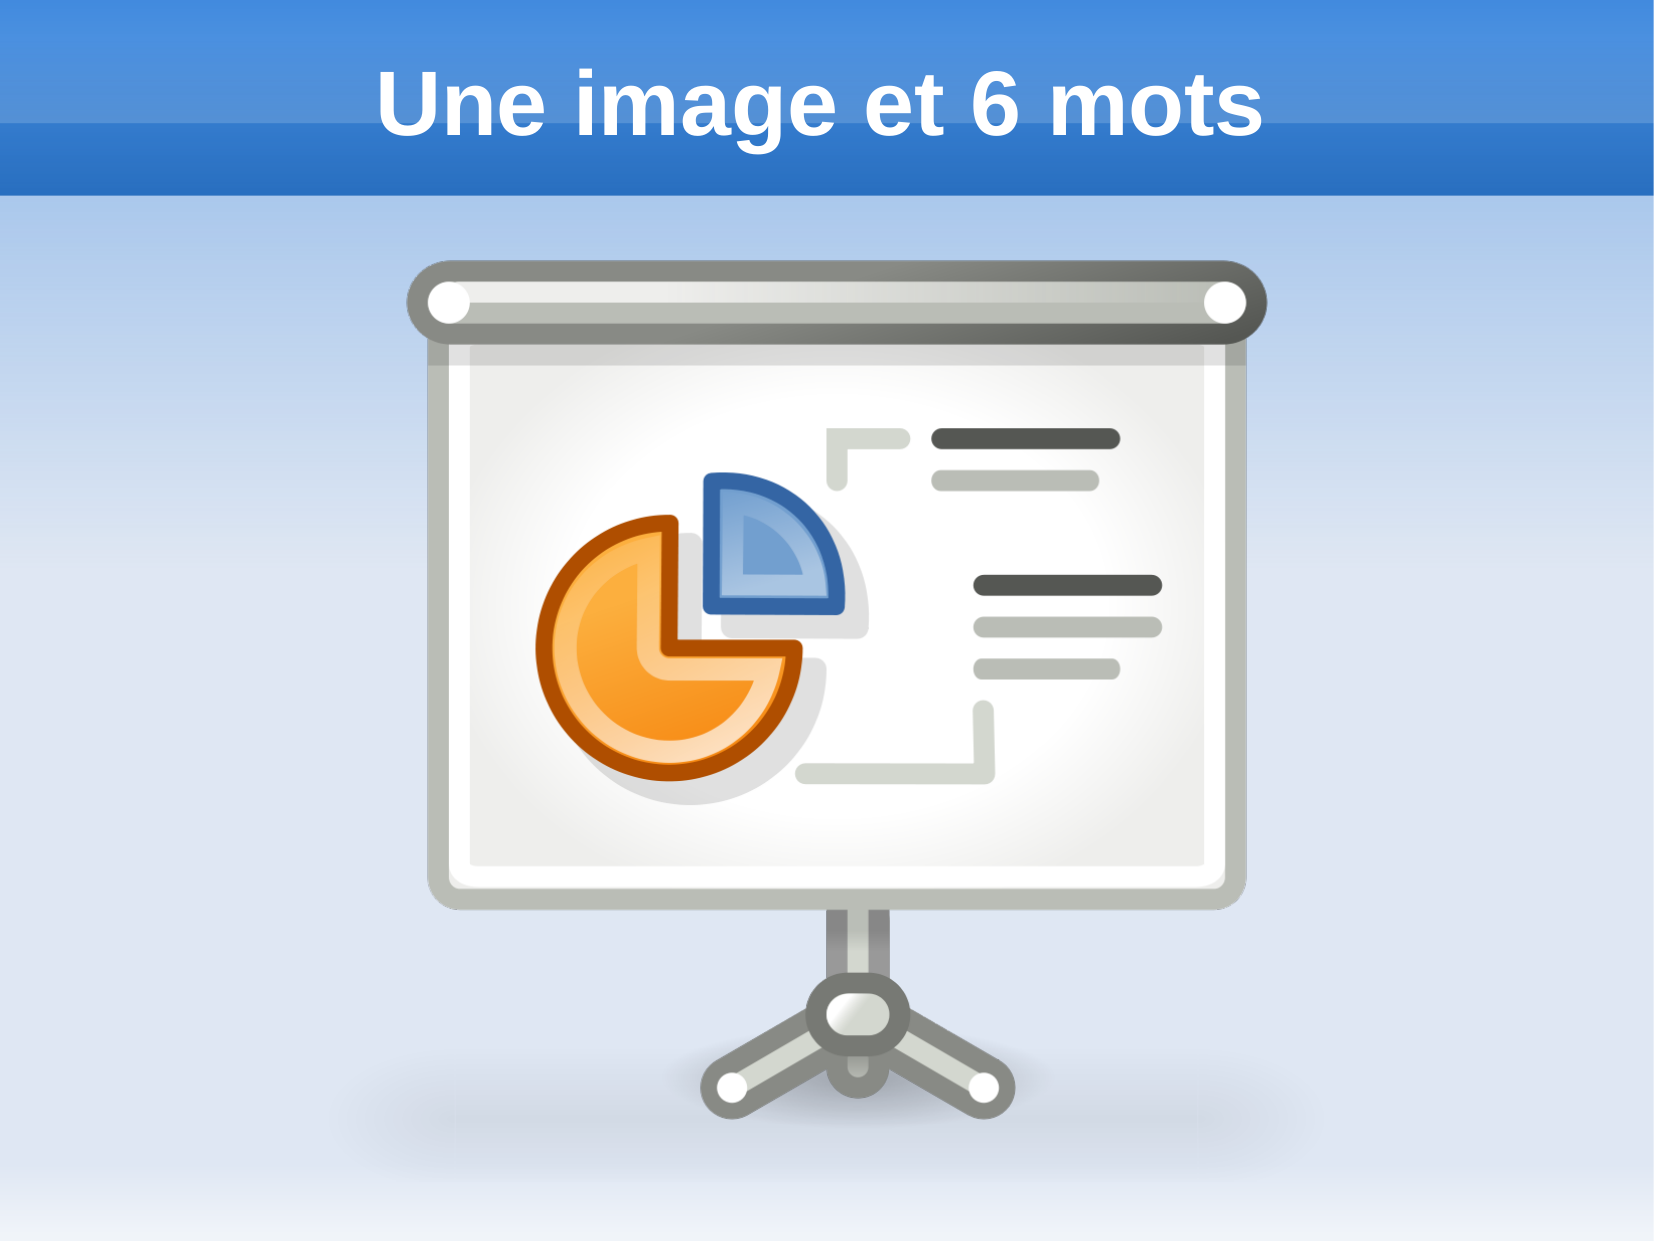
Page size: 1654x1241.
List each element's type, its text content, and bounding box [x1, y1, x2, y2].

title Une image et 6 mots [76, 0, 1565, 208]
picture [0, 0, 1654, 1241]
